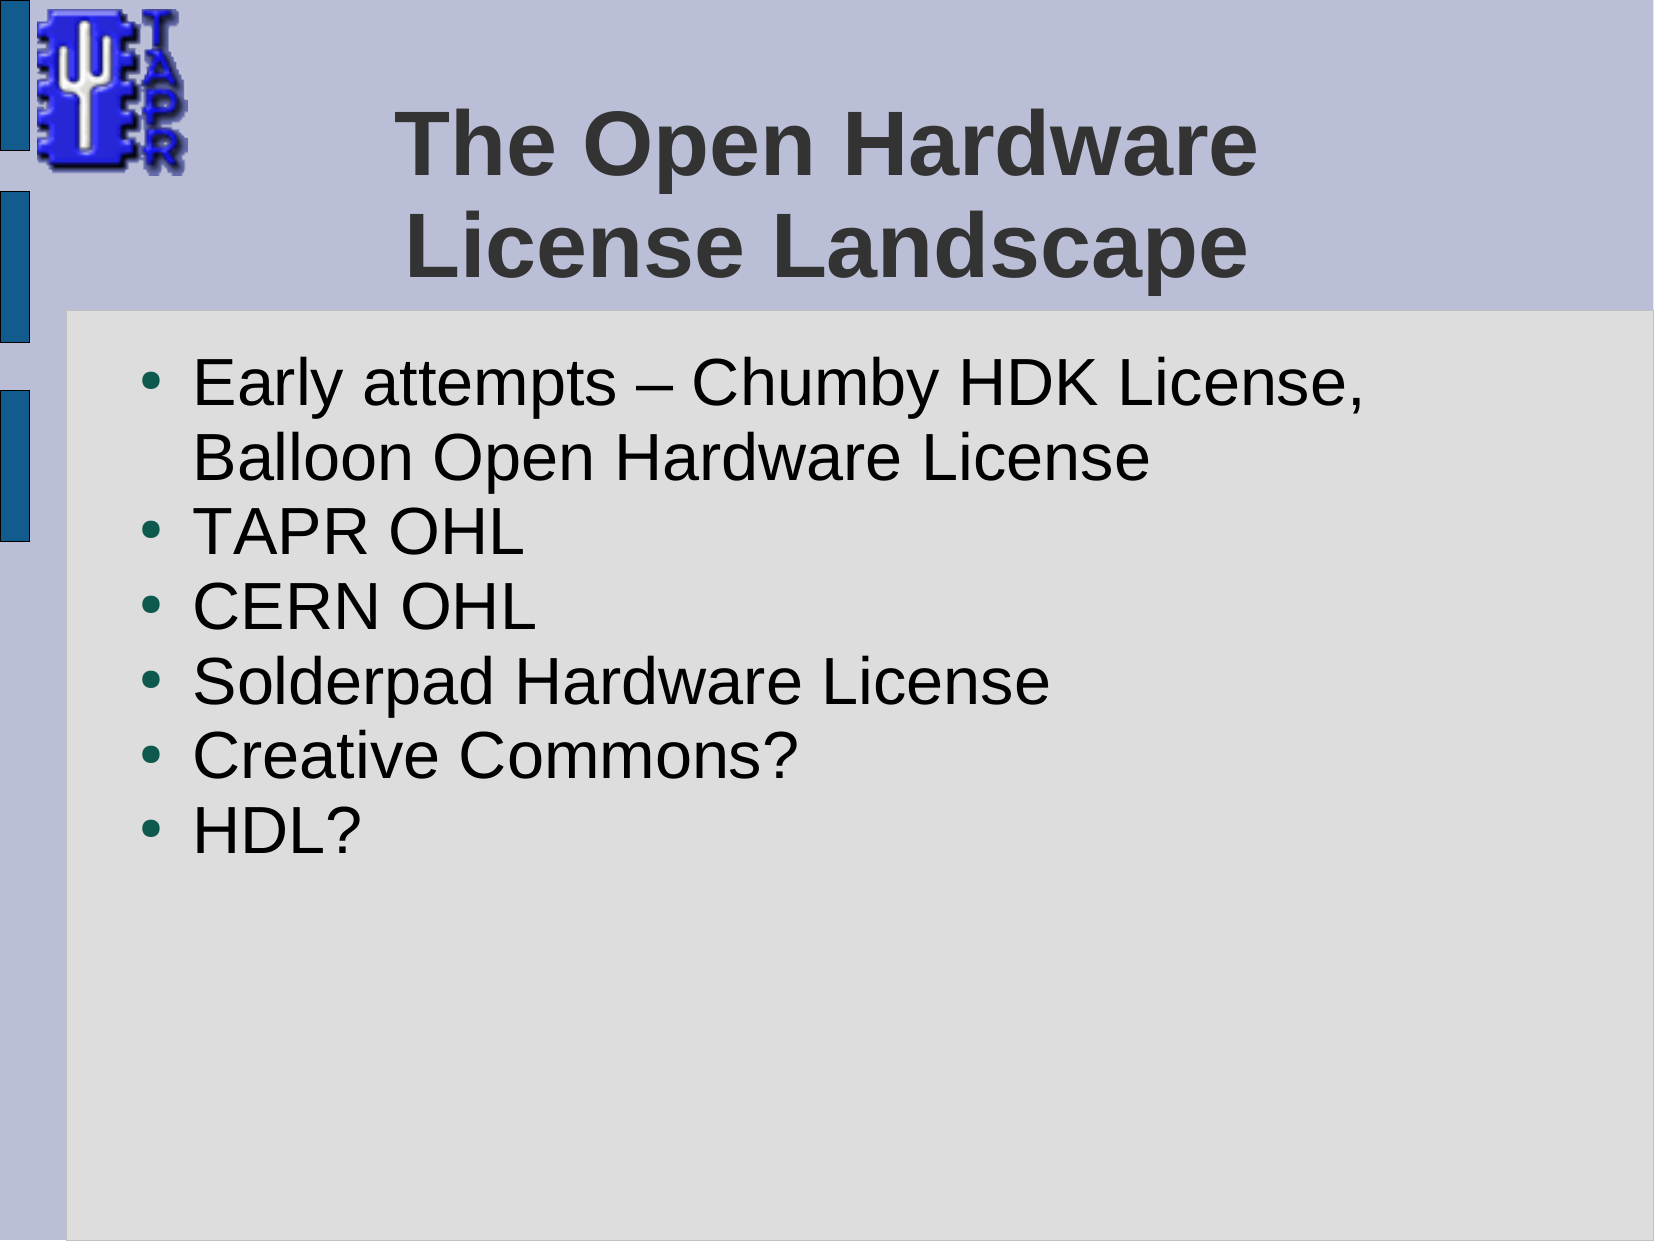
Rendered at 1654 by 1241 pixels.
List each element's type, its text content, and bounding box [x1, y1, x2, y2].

title The Open Hardware License Landscape [121, 91, 1534, 299]
picture [37, 9, 188, 176]
list Early attempts – Chumby HDK License, Balloon Open Hardware License TAPR OHL CERN OHL Solderpad Hardware License Creative Commons? HDL? [121, 344, 1534, 1065]
